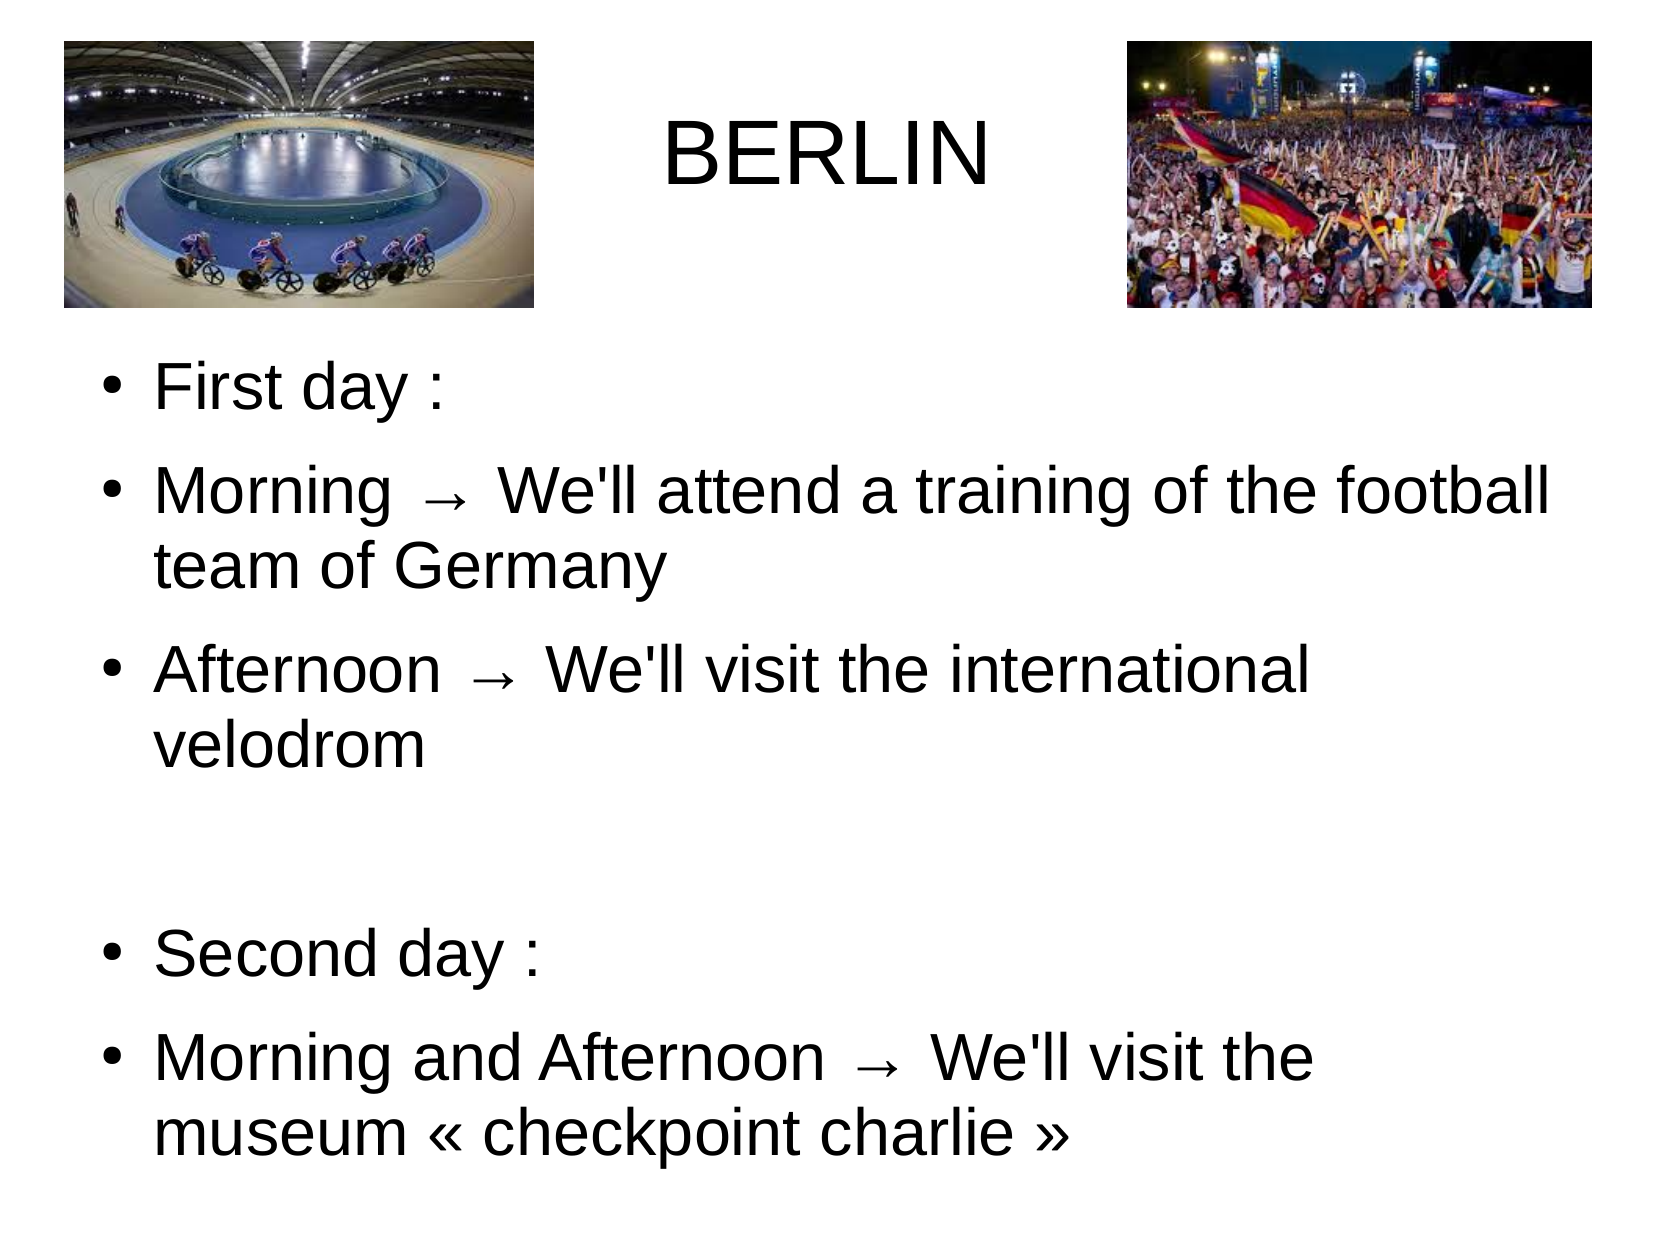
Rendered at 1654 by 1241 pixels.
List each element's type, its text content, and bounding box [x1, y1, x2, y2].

picture [1127, 41, 1592, 308]
title BERLIN [534, 49, 1127, 244]
list First day : Morning → We'll attend a training of the football team of Germany Afternoon → We'll visit the international velodrom Second day : Morning and Afternoon → We'll visit the museum « checkpoint charlie » [82, 244, 1571, 1241]
picture [64, 41, 534, 308]
